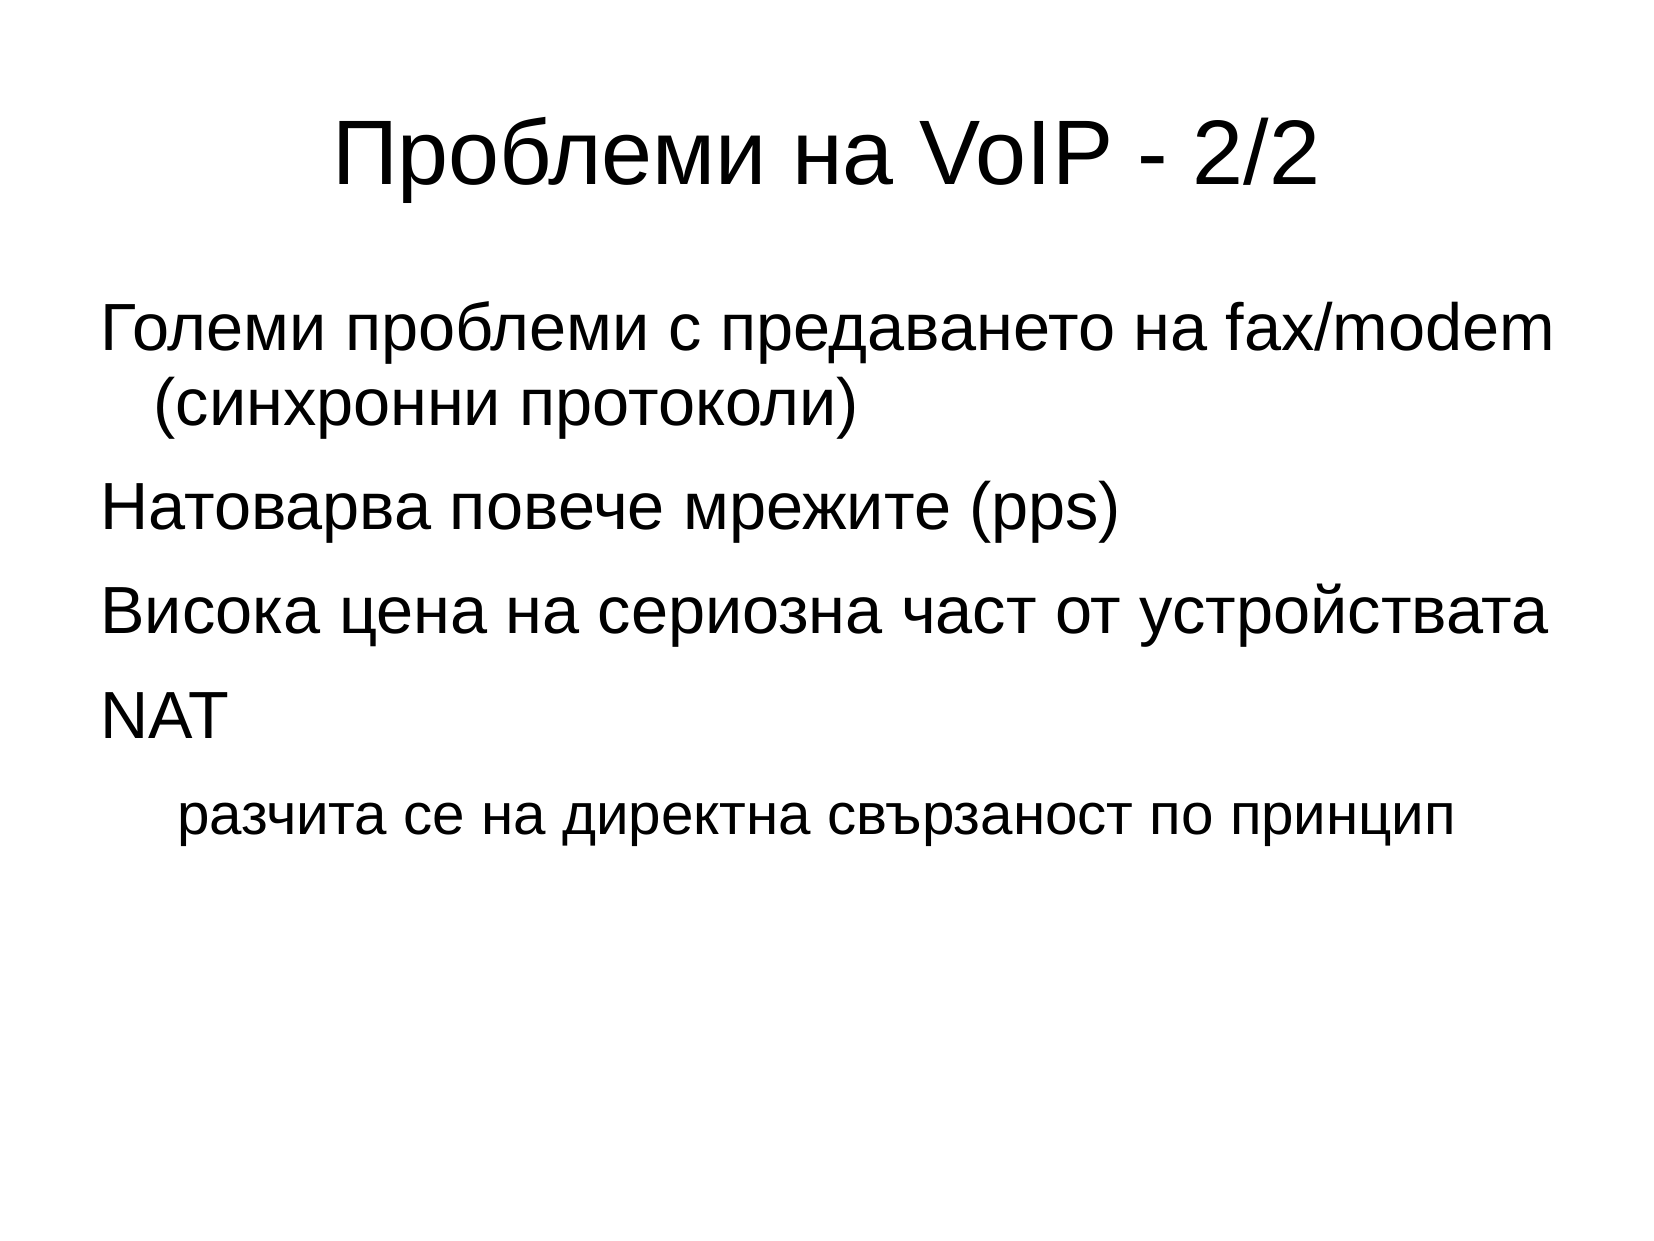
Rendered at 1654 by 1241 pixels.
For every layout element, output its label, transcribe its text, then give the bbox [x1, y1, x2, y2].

title Проблеми на VoIP - 2/2 [82, 56, 1571, 250]
list Големи проблеми с предаването на fax/modem (синхронни протоколи) Натоварва повече мрежите (pps) Висока цена на сериозна част от устройствата NAT разчита се на директна свързаност по принцип [82, 290, 1571, 1094]
